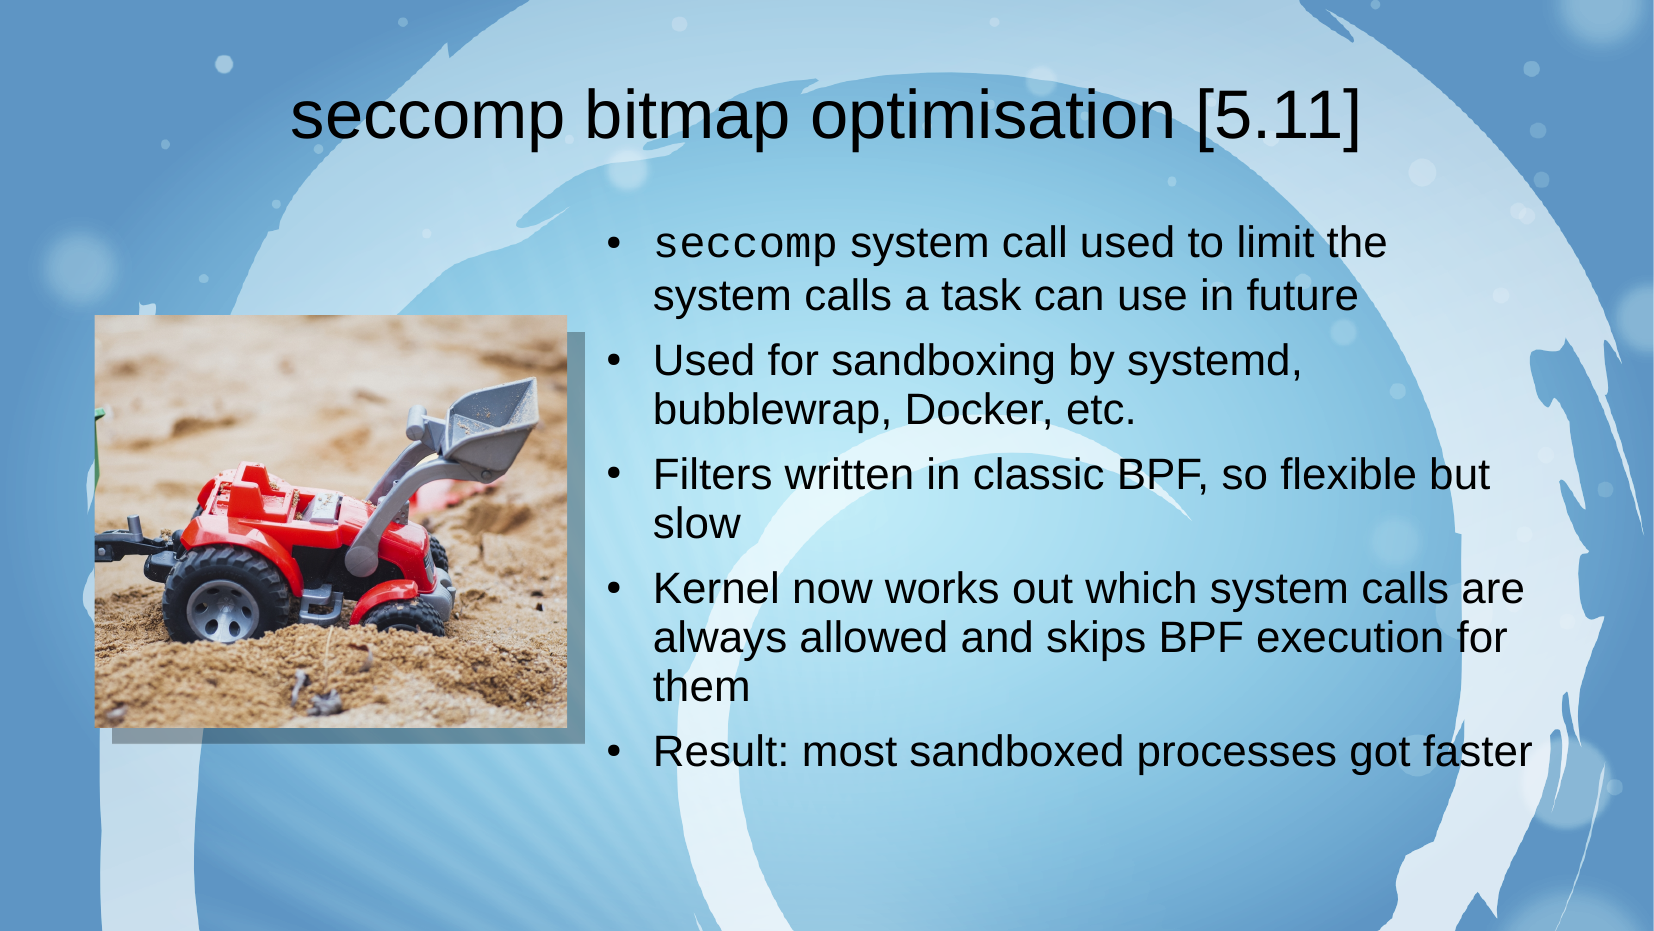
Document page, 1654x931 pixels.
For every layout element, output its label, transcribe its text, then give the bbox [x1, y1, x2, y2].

picture [0, 0, 1654, 931]
list seccomp system call used to limit the system calls a task can use in future Used for sandboxing by systemd, bubblewrap, Docker, etc. Filters written in classic BPF, so flexible but slow Kernel now works out which system calls are always allowed and skips BPF execution for them Result: most sandboxed processes got faster [590, 217, 1536, 832]
title seccomp bitmap optimisation [5.11] [118, 37, 1536, 193]
